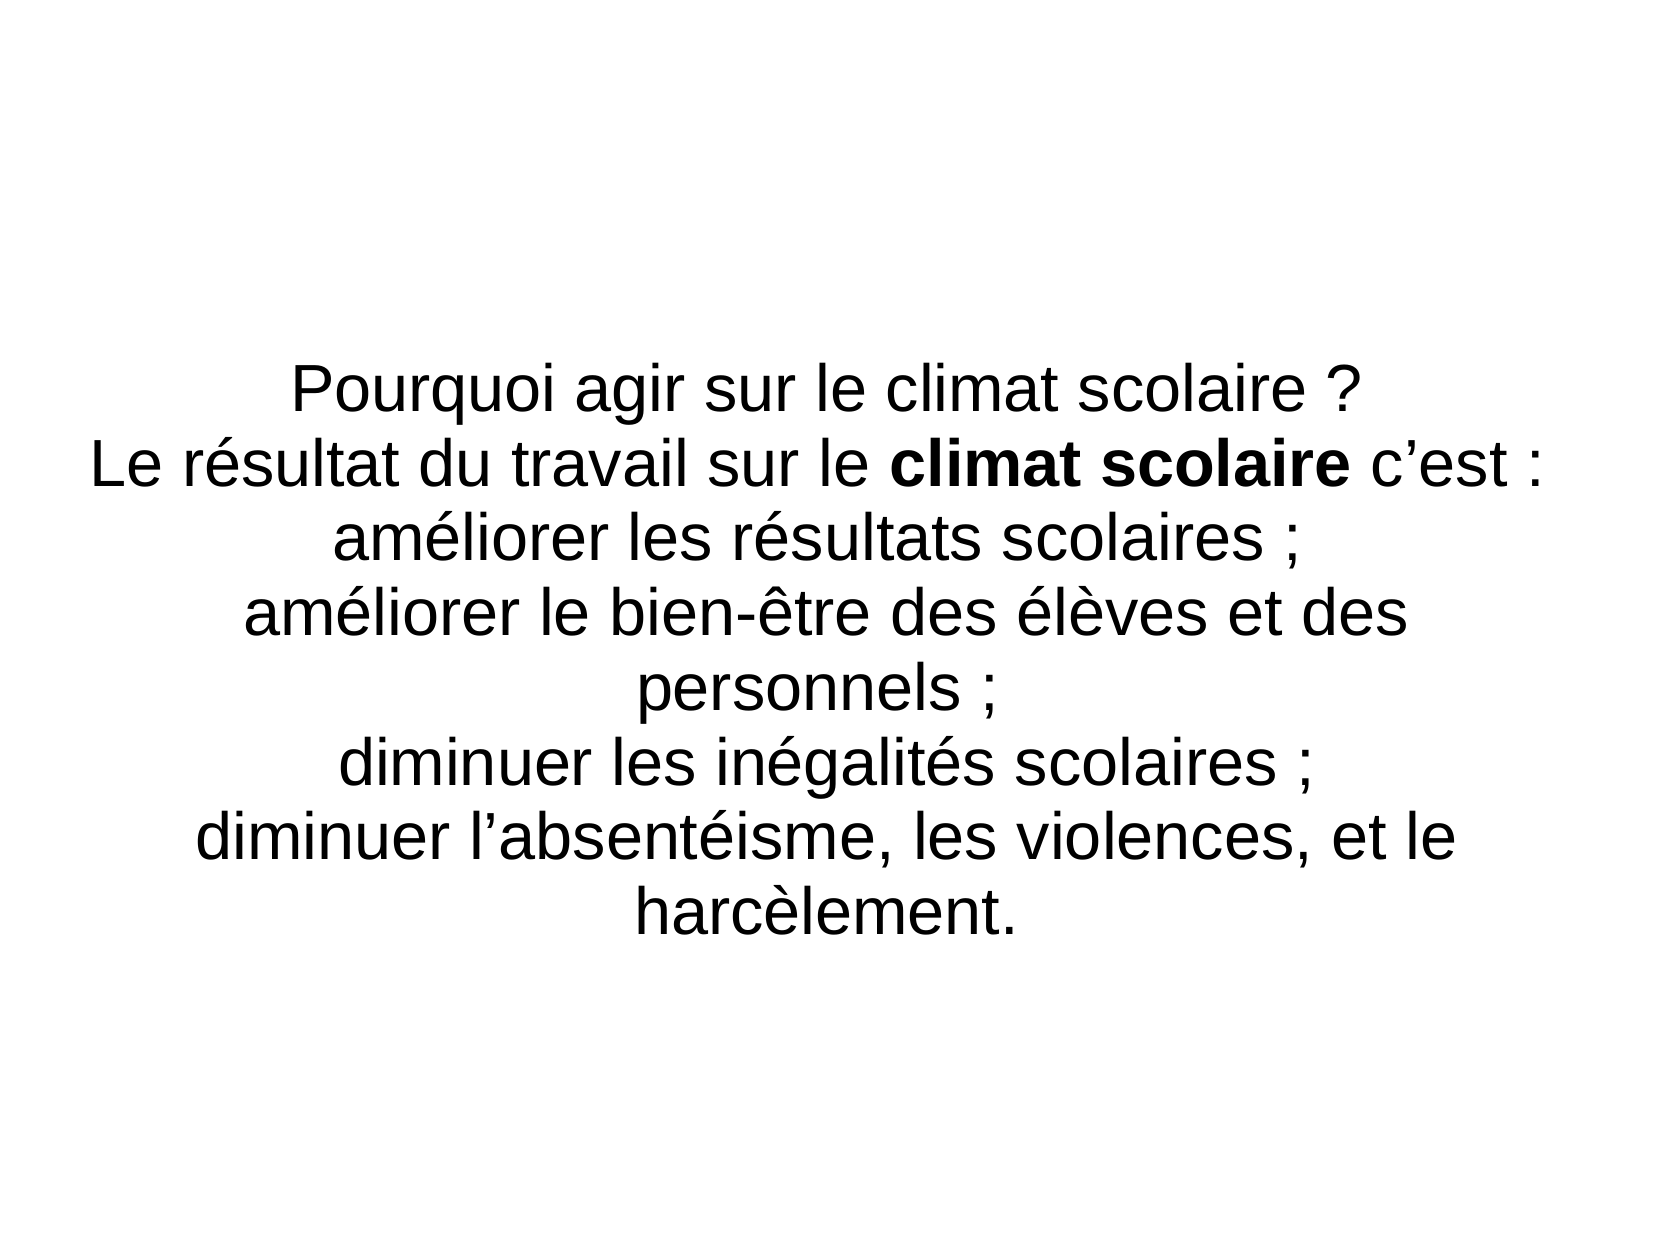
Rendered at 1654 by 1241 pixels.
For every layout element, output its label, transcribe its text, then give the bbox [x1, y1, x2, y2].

subtitle Pourquoi agir sur le climat scolaire ? Le résultat du travail sur le climat scolaire c’est : améliorer les résultats scolaires ; améliorer le bien-être des élèves et des personnels ; diminuer les inégalités scolaires ; diminuer l’absentéisme, les violences, et le harcèlement. [82, 290, 1571, 1010]
